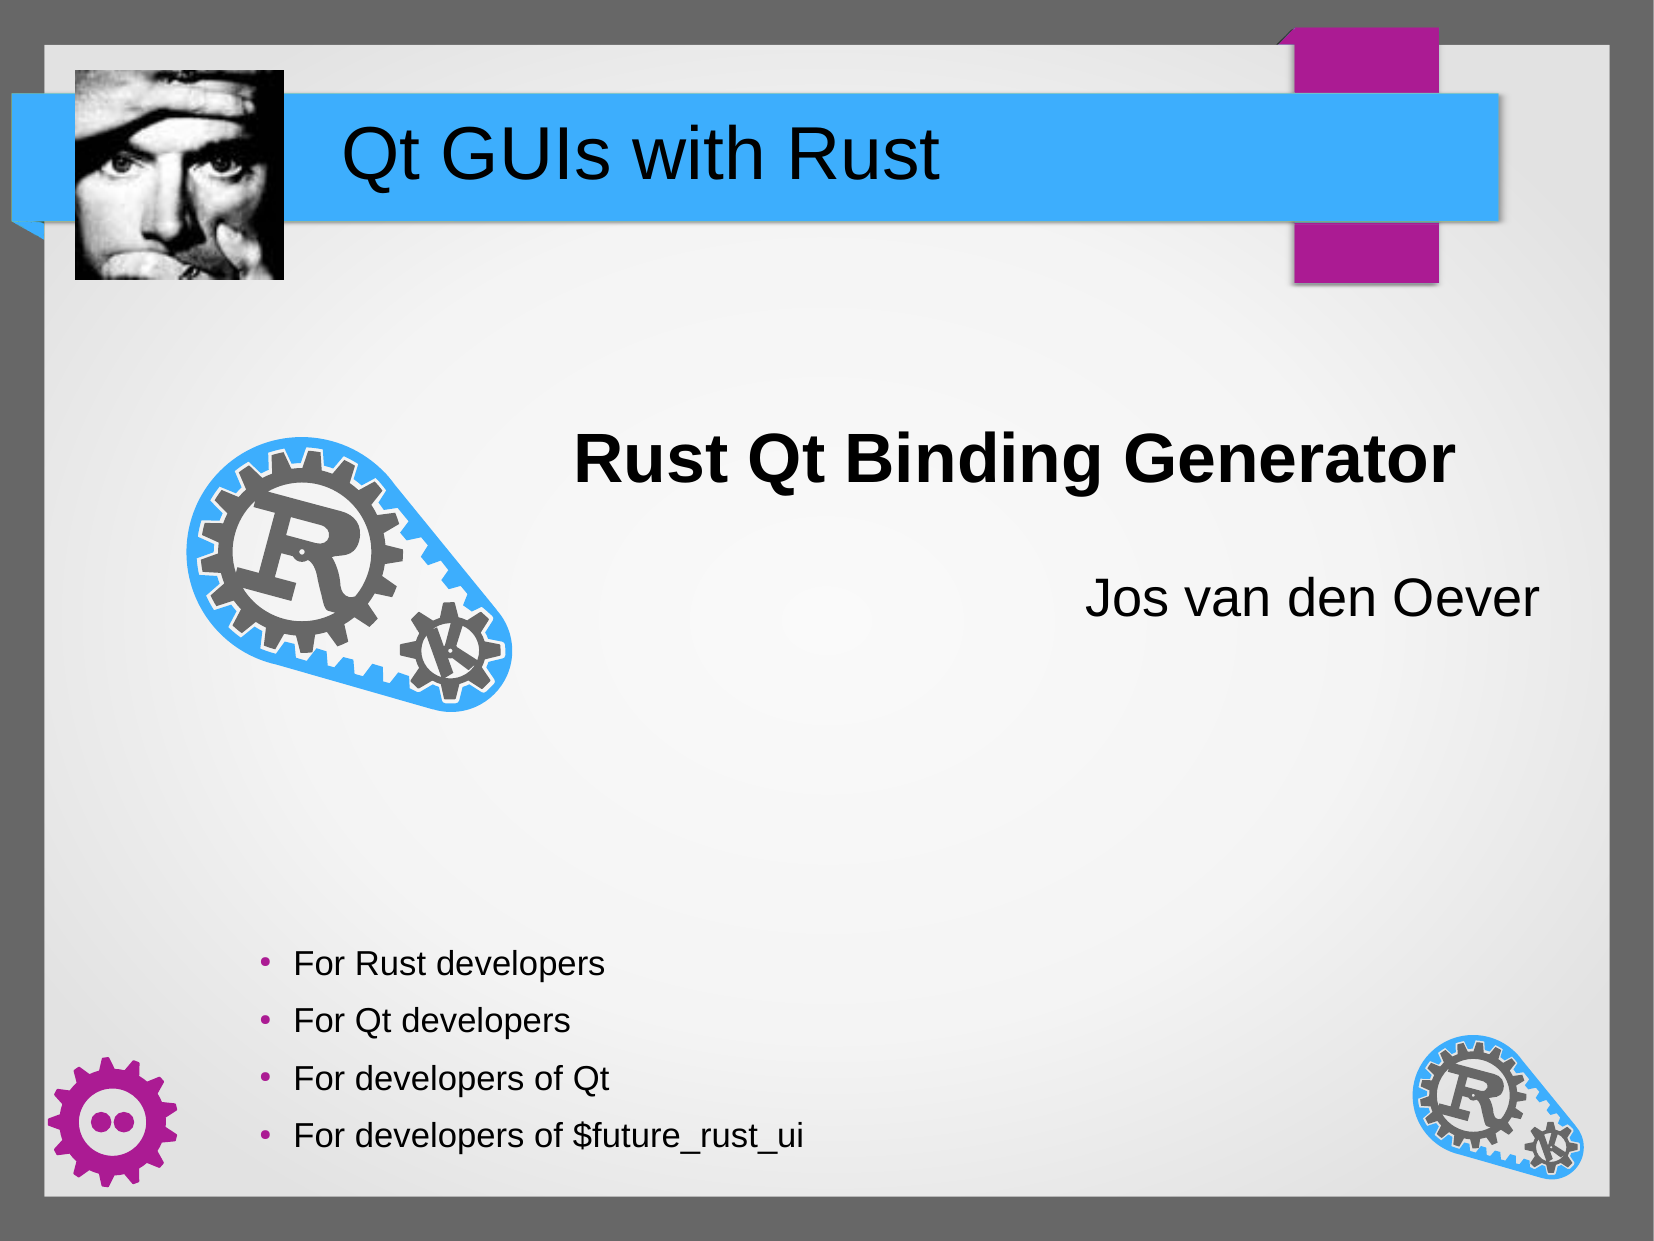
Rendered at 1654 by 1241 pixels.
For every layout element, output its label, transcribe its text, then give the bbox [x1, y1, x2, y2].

picture [0, 0, 1654, 1241]
list For Rust developers For Qt developers For developers of Qt For developers of $future_rust_ui [248, 885, 1406, 1157]
text_box Rust Qt Binding Generator [507, 419, 1485, 566]
text_box Jos van den Oever [1014, 566, 1571, 643]
title Qt GUIs with Rust [341, 94, 1264, 213]
